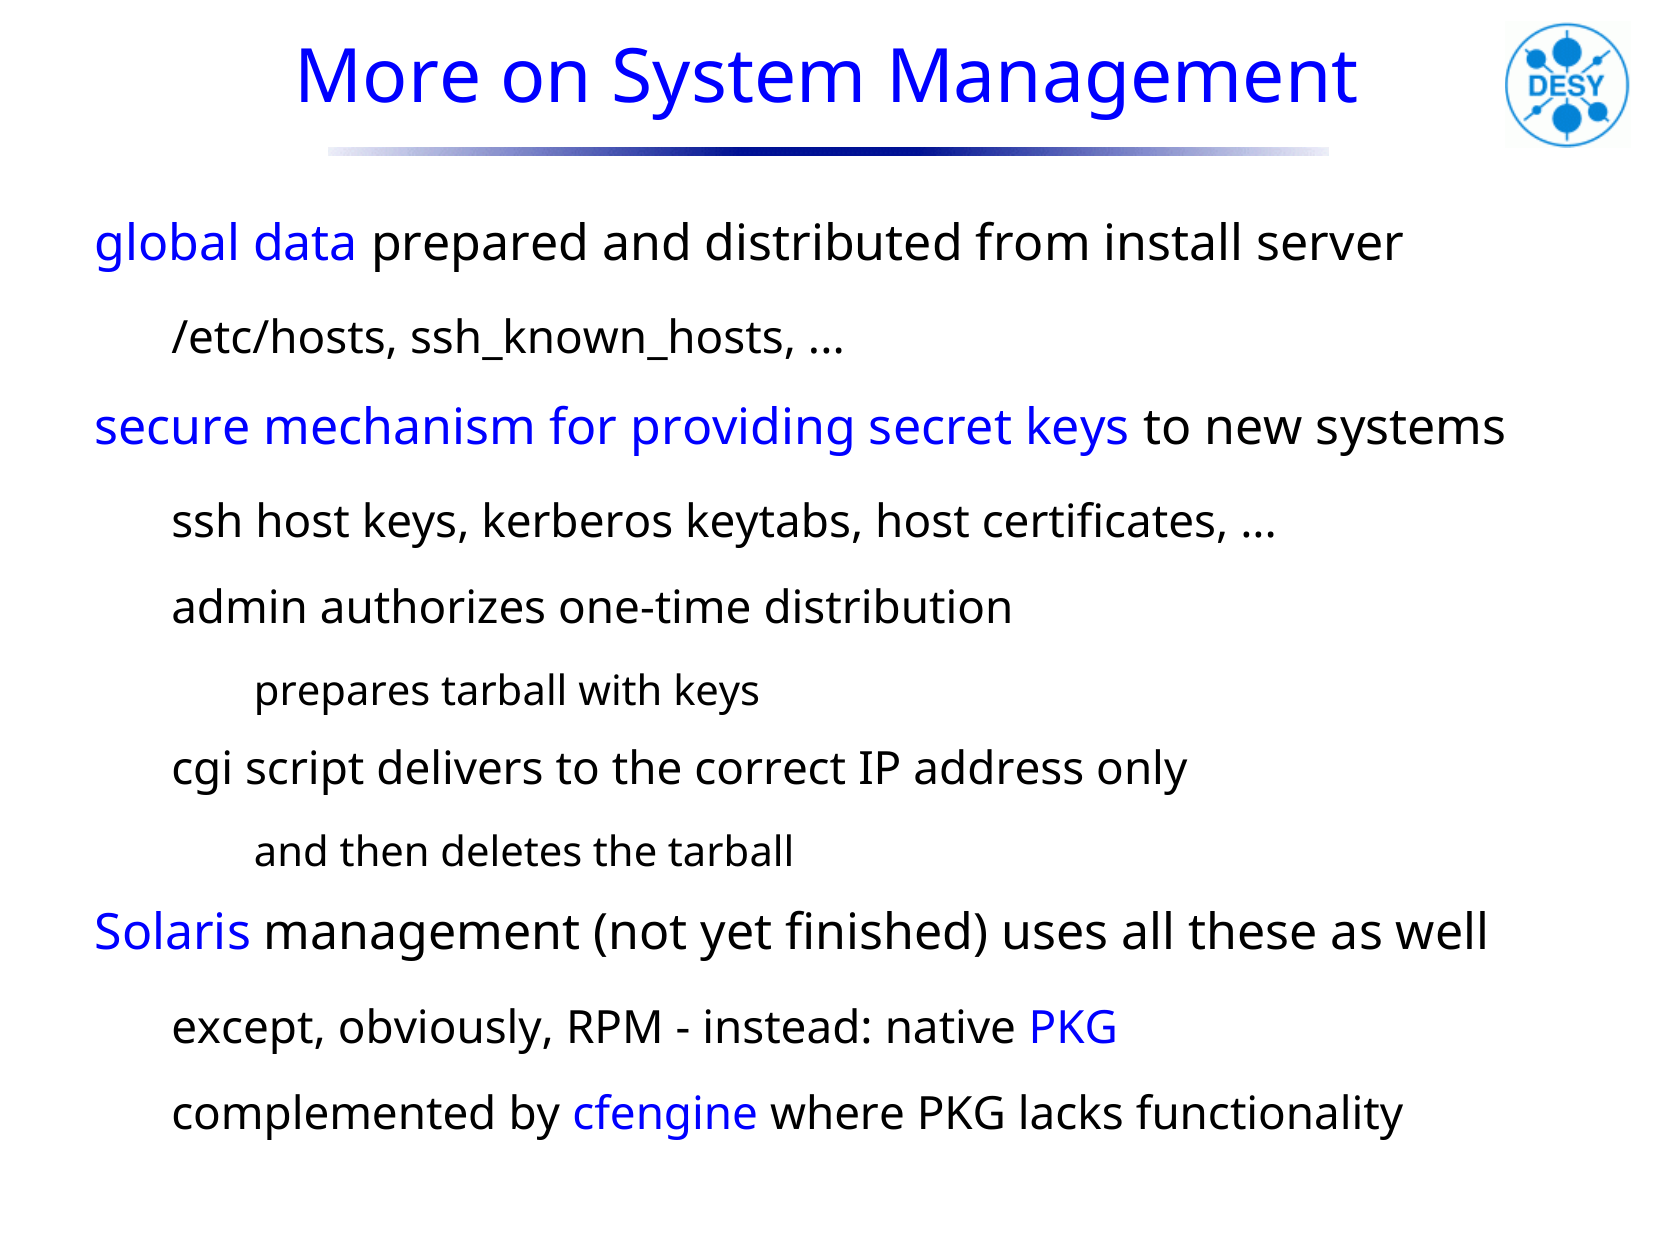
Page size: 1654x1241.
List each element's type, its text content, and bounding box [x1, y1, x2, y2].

title More on System Management [147, 7, 1506, 141]
list global data prepared and distributed from install server /etc/hosts, ssh_known_hosts, ... secure mechanism for providing secret keys to new systems ssh host keys, kerberos keytabs, host certificates, ... admin authorizes one-time distribution prepares tarball with keys cgi script delivers to the correct IP address only and then deletes the tarball Solaris management (not yet finished) uses all these as well except, obviously, RPM - instead: native PKG complemented by cfengine where PKG lacks functionality [76, 206, 1565, 1167]
picture [1505, 21, 1631, 148]
picture [328, 147, 1329, 156]
